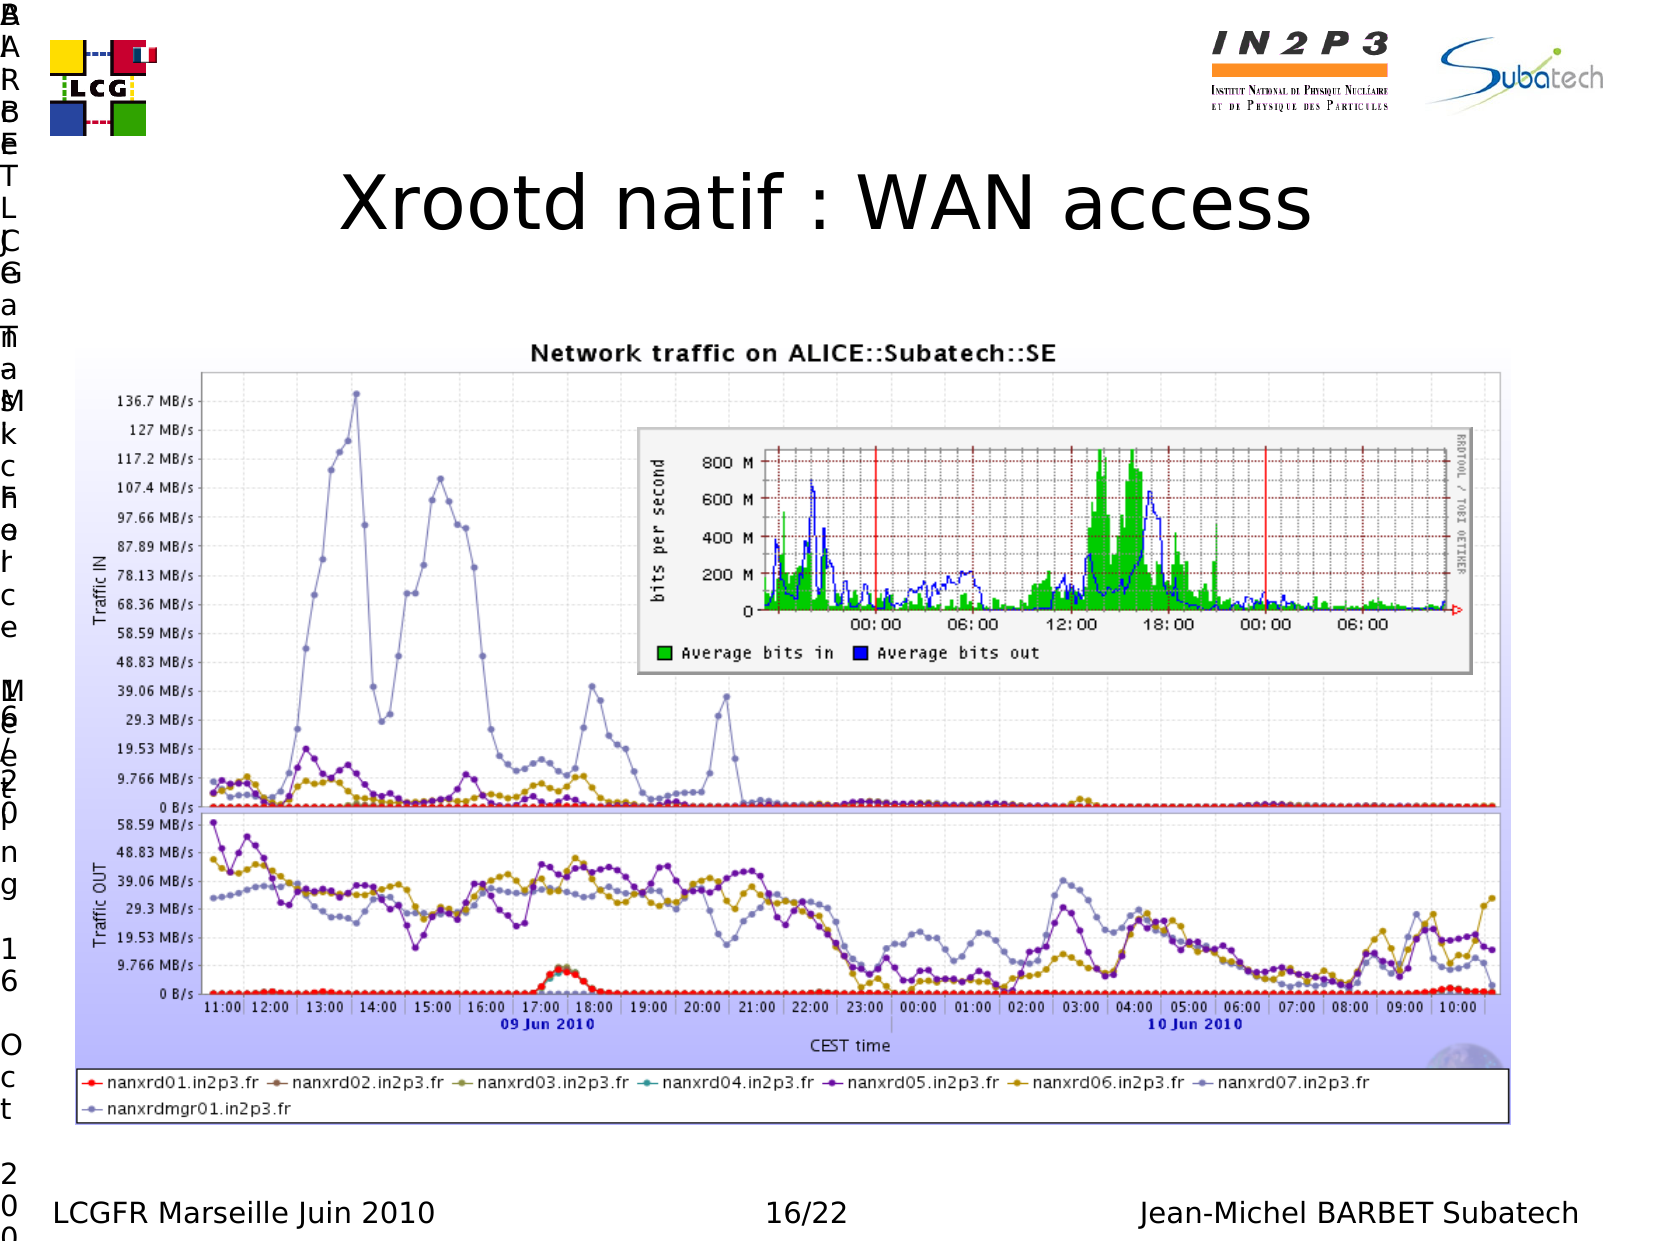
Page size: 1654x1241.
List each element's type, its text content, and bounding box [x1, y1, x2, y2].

picture [50, 40, 159, 136]
title Xrootd natif : WAN access [121, 110, 1532, 302]
picture [1210, 21, 1388, 110]
picture [1425, 37, 1603, 116]
picture [75, 338, 1511, 1126]
